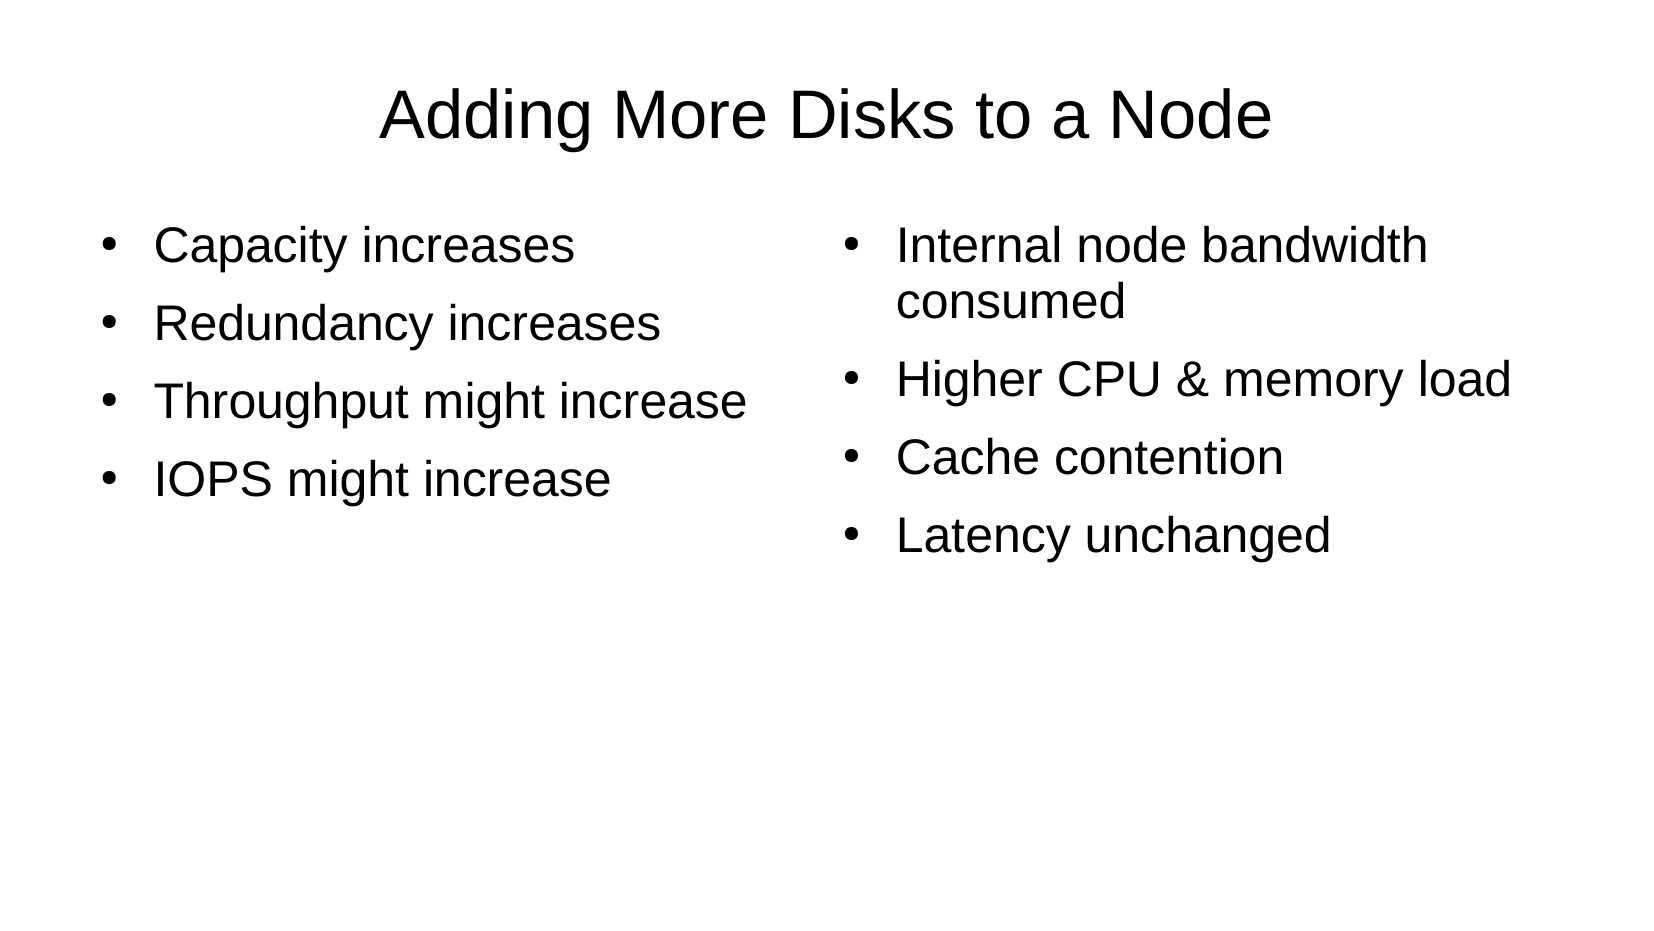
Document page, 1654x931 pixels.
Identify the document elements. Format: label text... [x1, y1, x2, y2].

title Adding More Disks to a Node [82, 37, 1571, 193]
list Internal node bandwidth consumed Higher CPU & memory load Cache contention Latency unchanged [825, 217, 1568, 758]
list Capacity increases Redundancy increases Throughput might increase IOPS might increase [82, 217, 825, 758]
